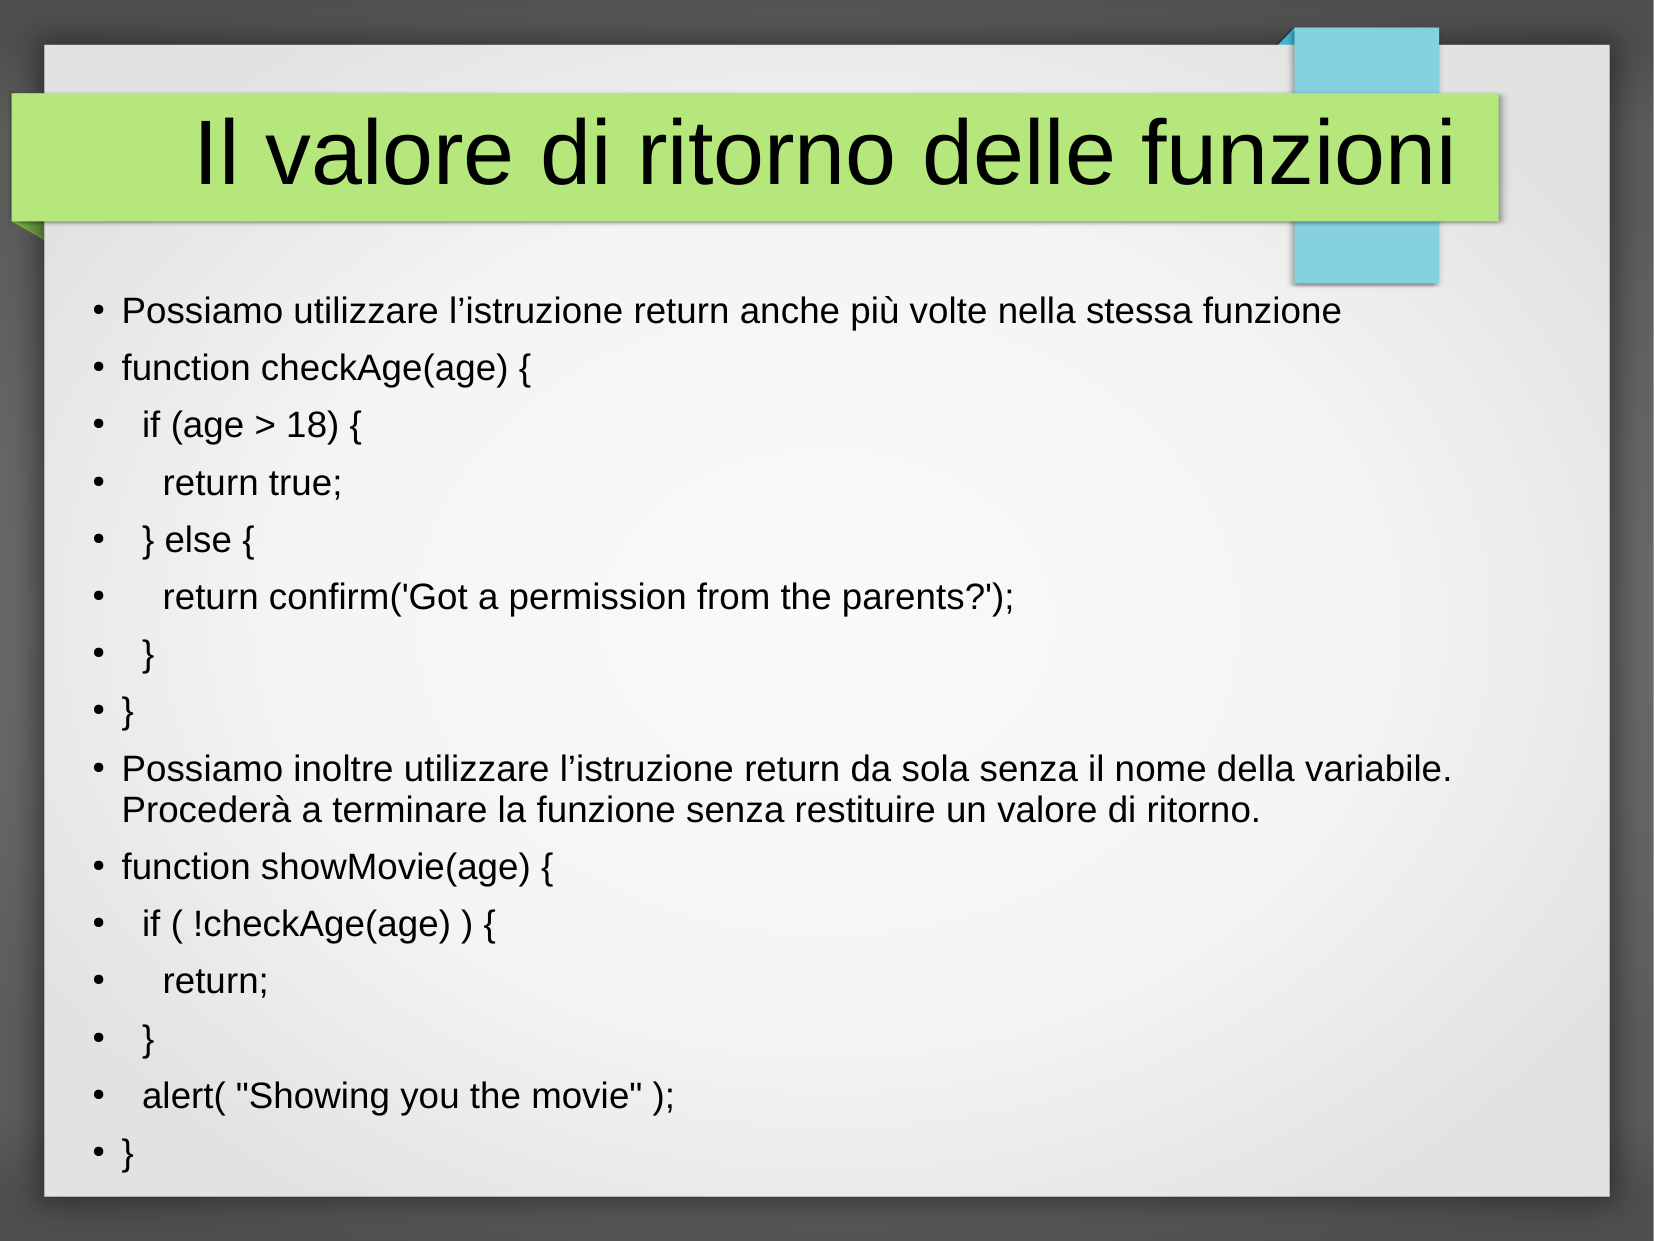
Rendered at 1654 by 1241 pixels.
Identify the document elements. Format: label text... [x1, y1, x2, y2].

title Il valore di ritorno delle funzioni [82, 49, 1571, 257]
picture [0, 0, 1654, 1241]
list Possiamo utilizzare l’istruzione return anche più volte nella stessa funzione function checkAge(age) { if (age > 18) { return true; } else { return confirm('Got a permission from the parents?'); } } Possiamo inoltre utilizzare l’istruzione return da sola senza il nome della variabile. Procederà a terminare la funzione senza restituire un valore di ritorno. function showMovie(age) { if ( !checkAge(age) ) { return; } alert( "Showing you the movie" ); } [82, 290, 1571, 1182]
